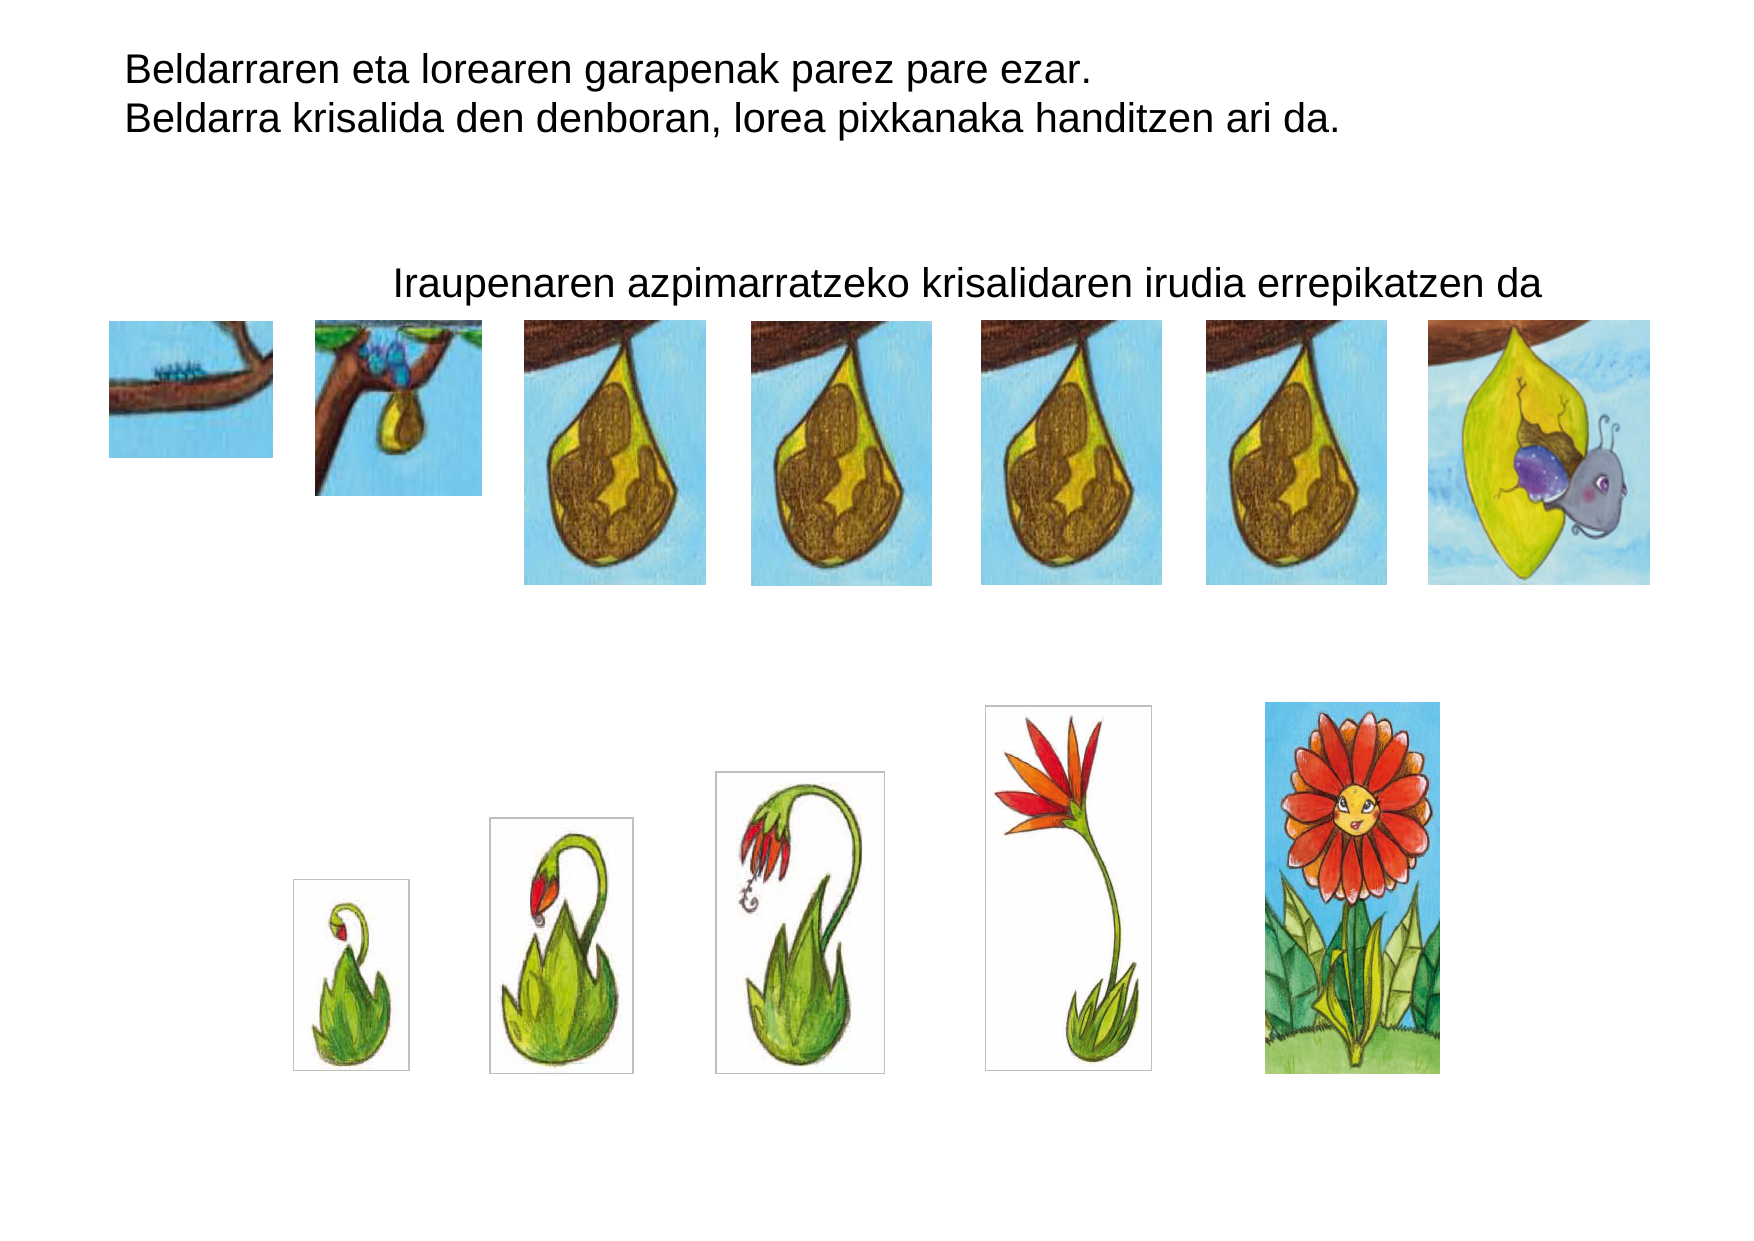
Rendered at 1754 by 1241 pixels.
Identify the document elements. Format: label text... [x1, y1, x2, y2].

text_box Iraupenaren azpimarratzeko krisalidaren irudia errepikatzen da [377, 248, 1571, 314]
picture [981, 320, 1162, 585]
picture [524, 320, 706, 585]
picture [716, 772, 884, 1073]
picture [751, 321, 932, 586]
picture [986, 706, 1151, 1070]
text_box Beldarraren eta lorearen garapenak parez pare ezar. Beldarra krisalida den denboran, lorea pixkanaka handitzen ari da. [109, 34, 1551, 149]
picture [294, 880, 409, 1070]
picture [315, 320, 482, 496]
picture [1265, 702, 1440, 1074]
picture [1206, 320, 1387, 585]
picture [1428, 320, 1650, 585]
picture [109, 321, 273, 458]
picture [490, 818, 633, 1073]
